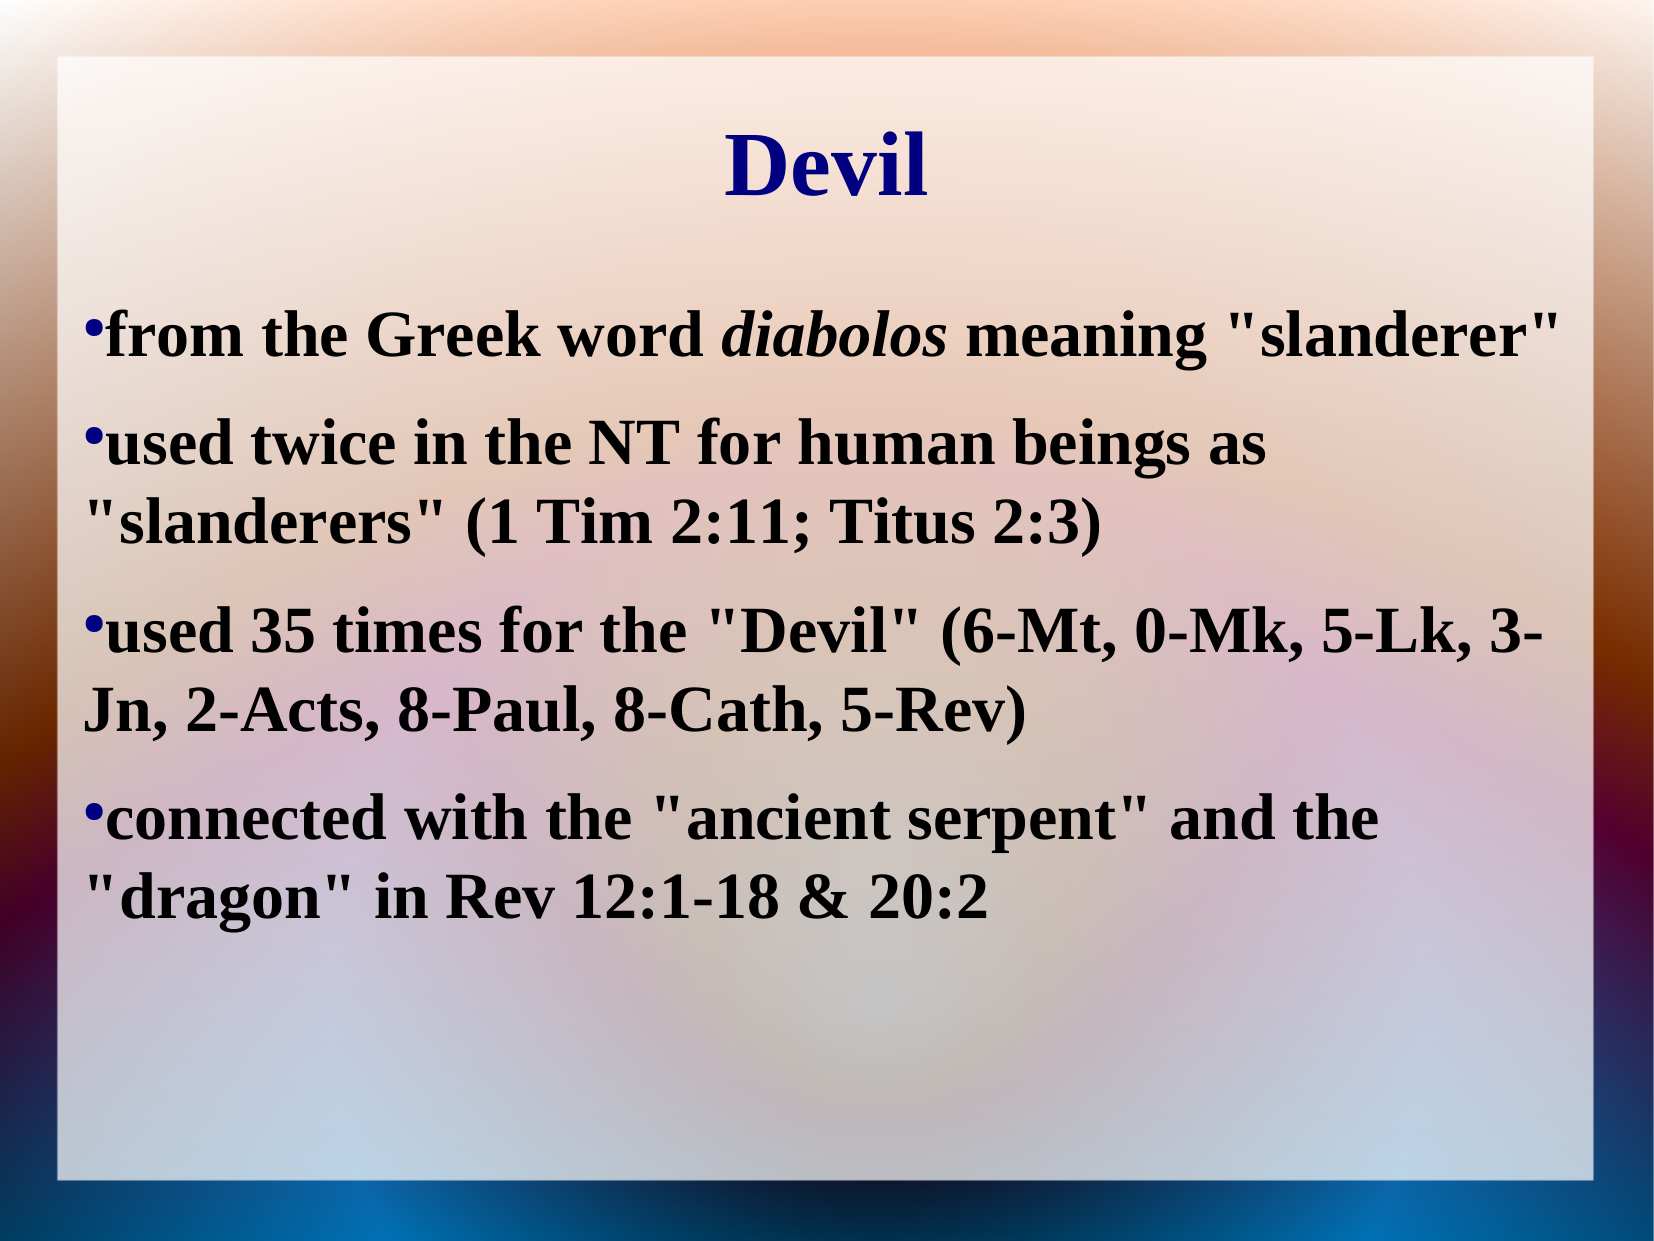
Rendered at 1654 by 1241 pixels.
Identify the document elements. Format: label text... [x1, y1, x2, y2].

list from the Greek word diabolos meaning "slanderer" used twice in the NT for human beings as "slanderers" (1 Tim 2:11; Titus 2:3) used 35 times for the "Devil" (6-Mt, 0-Mk, 5-Lk, 3-Jn, 2-Acts, 8-Paul, 8-Cath, 5-Rev) connected with the "ancient serpent" and the "dragon" in Rev 12:1-18 & 20:2 [82, 290, 1571, 1019]
title Devil [82, 62, 1571, 256]
